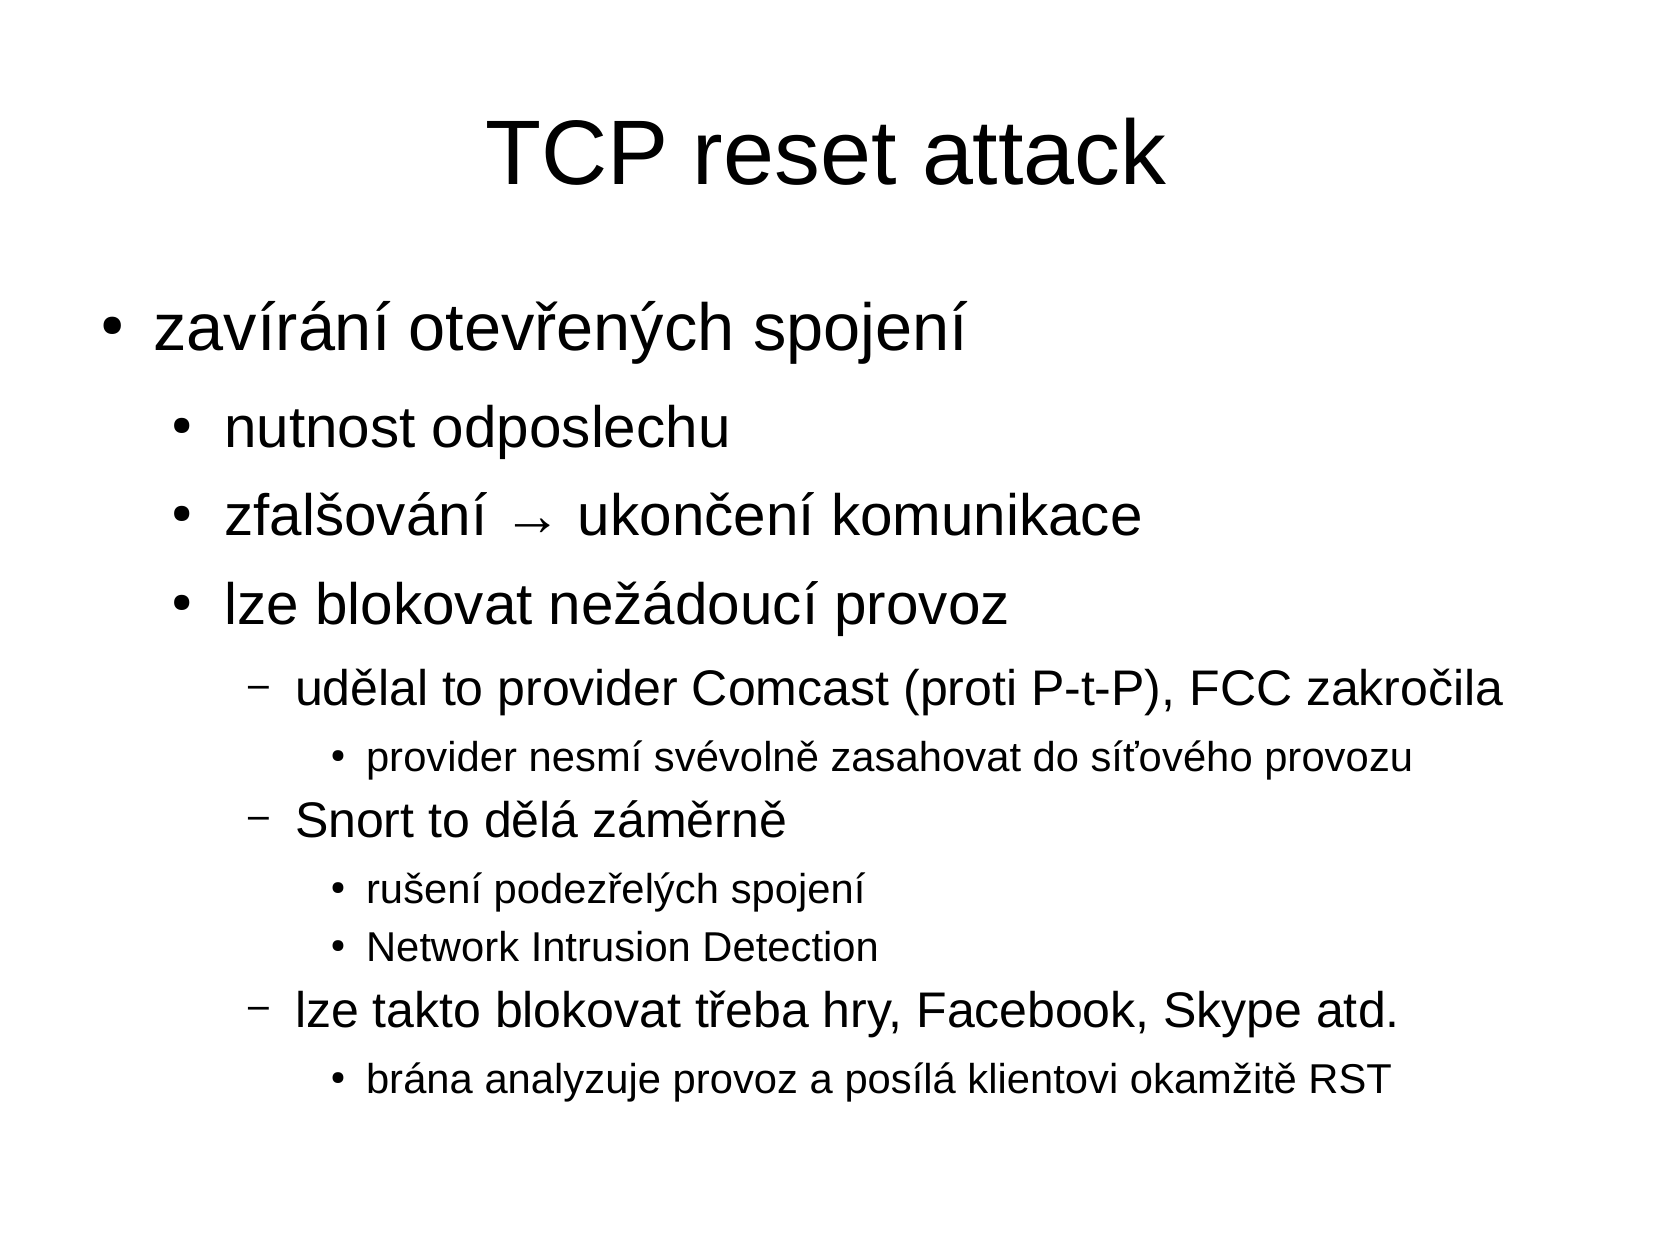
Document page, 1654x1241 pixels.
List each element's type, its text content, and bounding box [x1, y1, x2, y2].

title TCP reset attack [82, 56, 1571, 250]
list zavírání otevřených spojení nutnost odposlechu zfalšování → ukončení komunikace lze blokovat nežádoucí provoz udělal to provider Comcast (proti P-t-P), FCC zakročila provider nesmí svévolně zasahovat do síťového provozu Snort to dělá záměrně rušení podezřelých spojení Network Intrusion Detection lze takto blokovat třeba hry, Facebook, Skype atd. brána analyzuje provoz a posílá klientovi okamžitě RST [82, 290, 1571, 1182]
